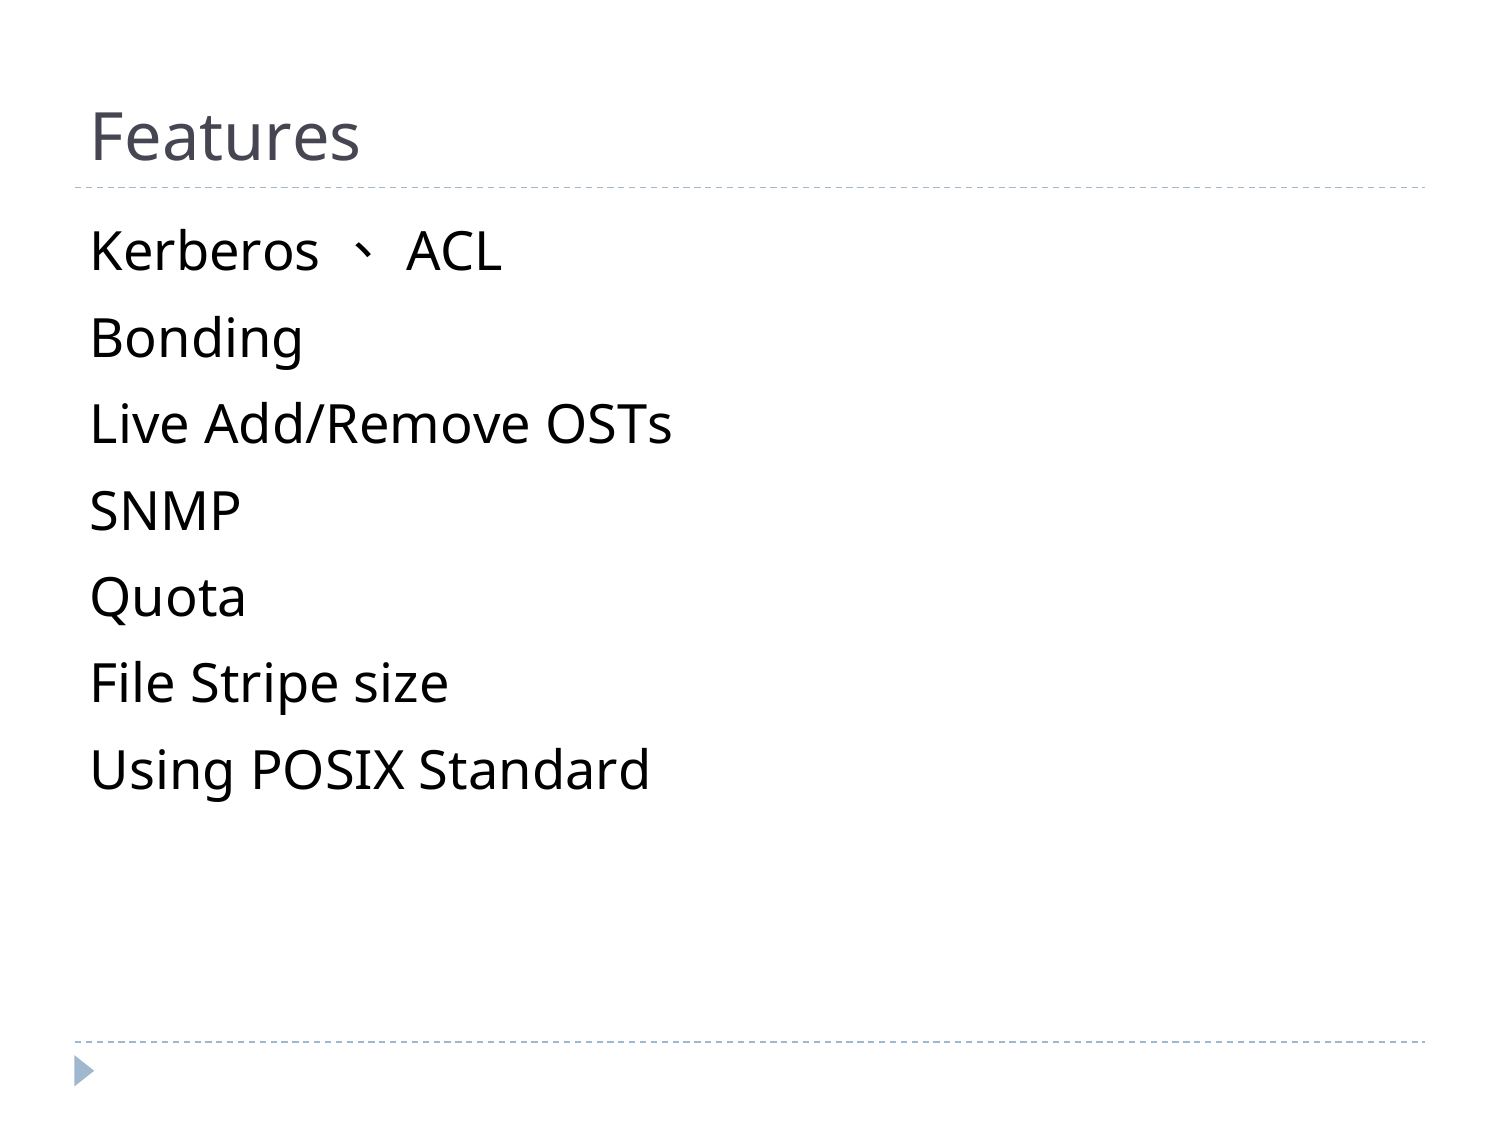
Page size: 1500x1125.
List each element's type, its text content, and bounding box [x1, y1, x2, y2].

title Features [75, 24, 1426, 188]
list Kerberos、ACL Bonding Live Add/Remove OSTs SNMP Quota File Stripe size Using POSIX Standard [75, 200, 1426, 1010]
